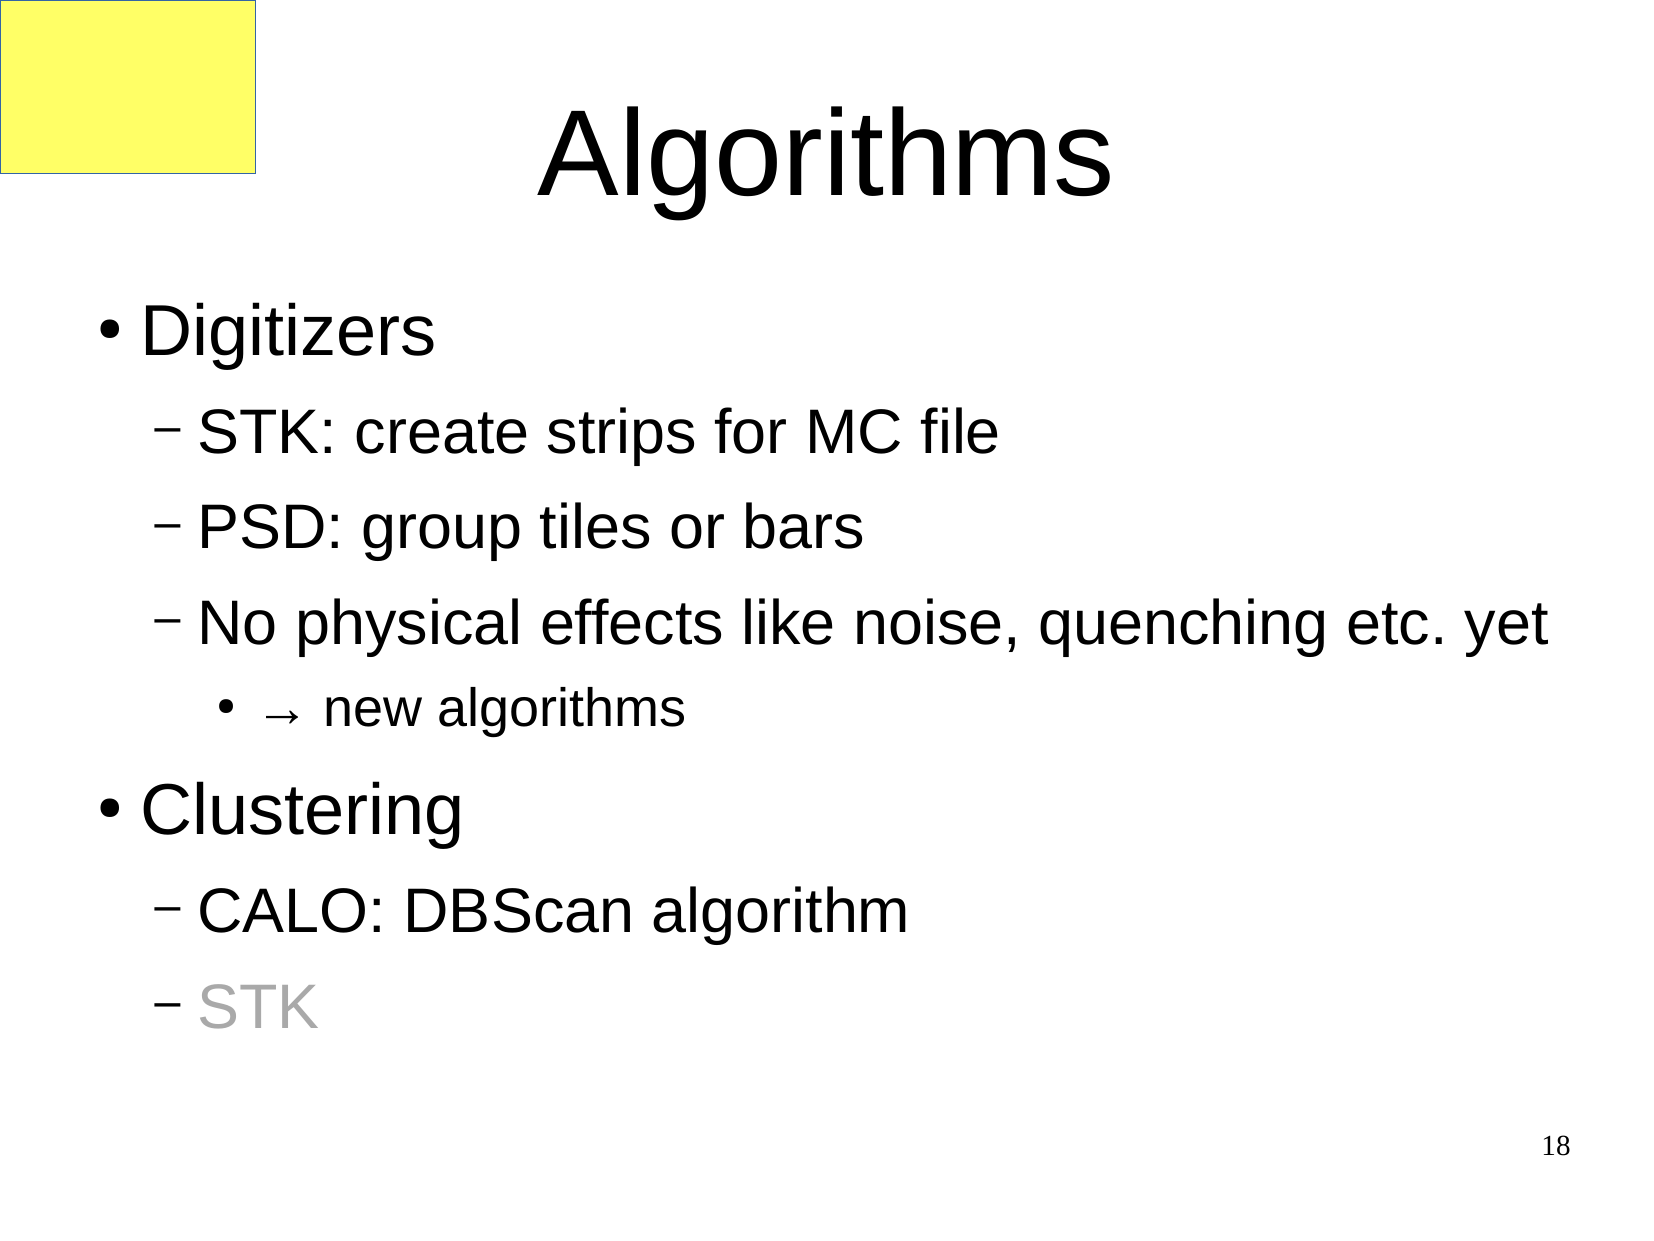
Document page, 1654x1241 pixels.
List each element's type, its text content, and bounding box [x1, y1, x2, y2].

list Digitizers STK: create strips for MC file PSD: group tiles or bars No physical effects like noise, quenching etc. yet → new algorithms Clustering CALO: DBScan algorithm STK [82, 290, 1571, 1111]
title Algorithms [82, 49, 1571, 257]
text_box [0, 0, 256, 174]
